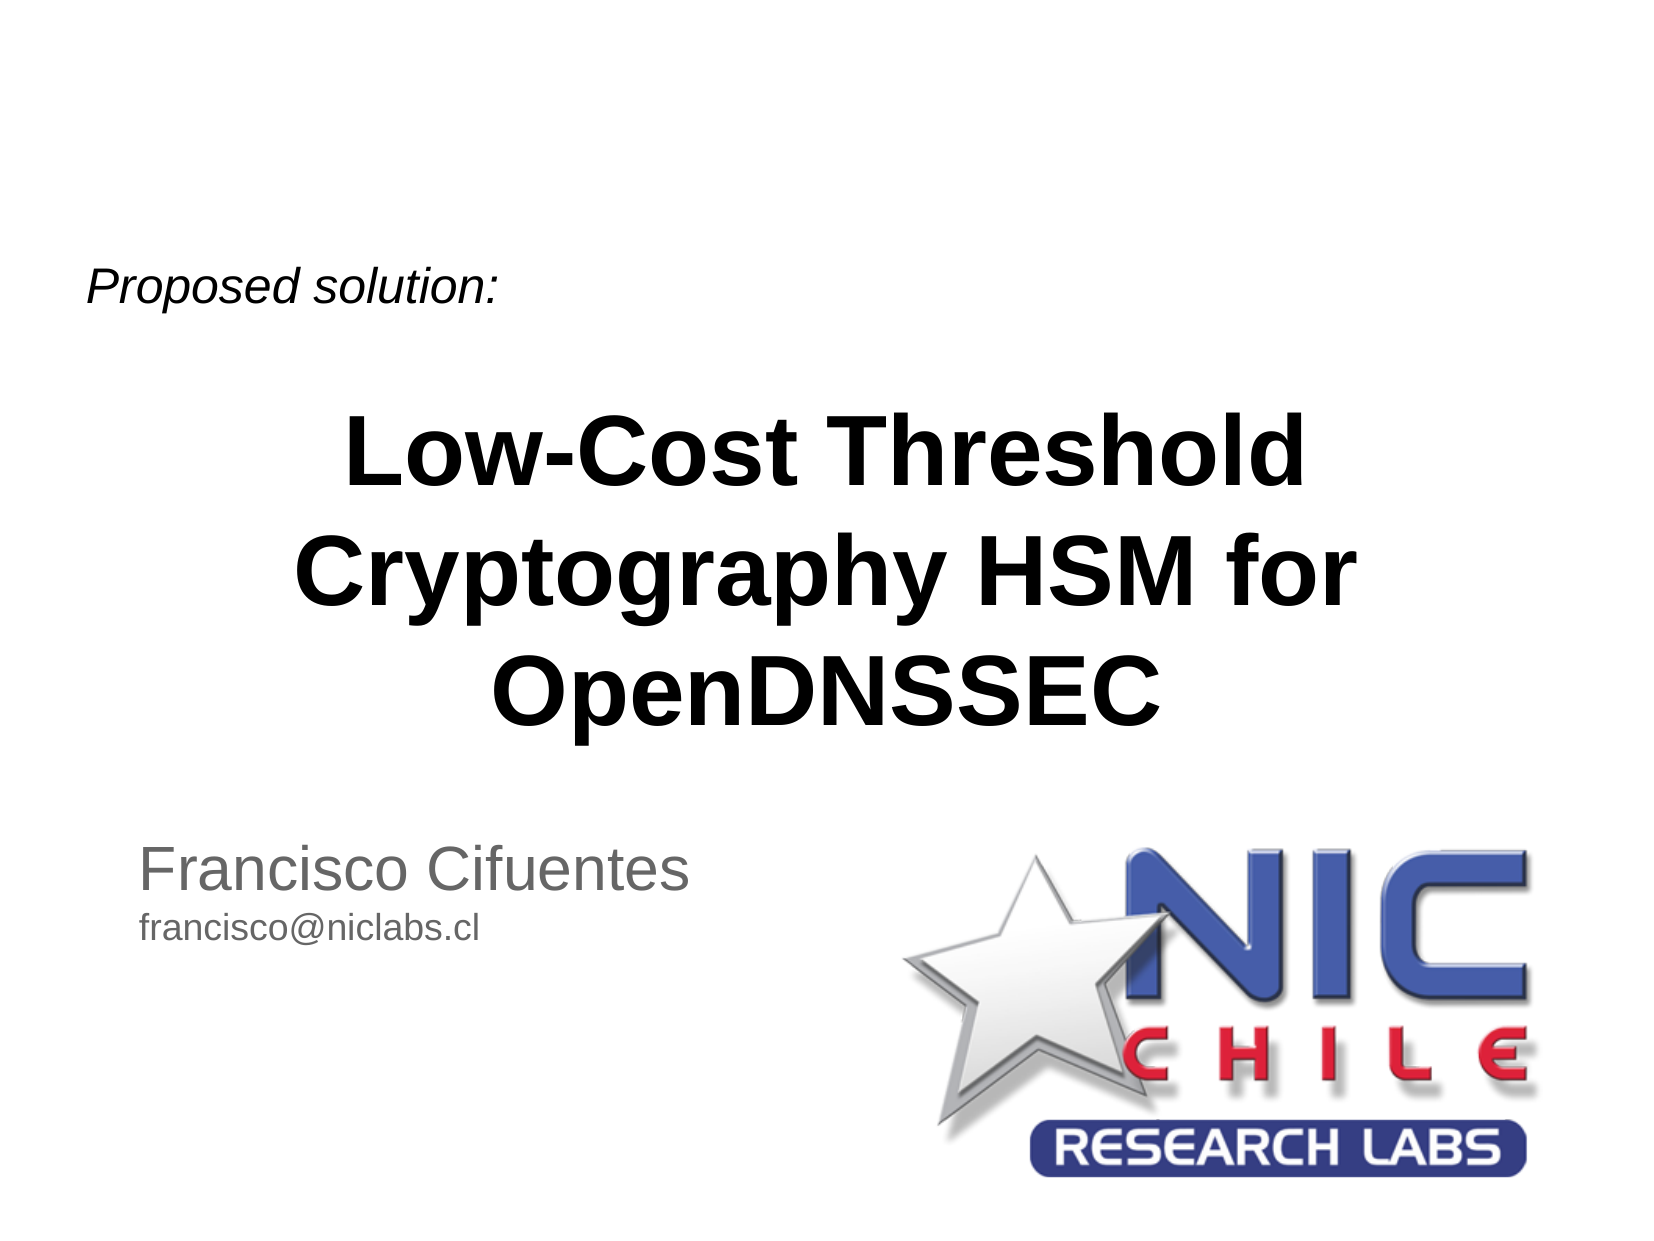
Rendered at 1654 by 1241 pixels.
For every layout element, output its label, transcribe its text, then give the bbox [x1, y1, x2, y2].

subtitle Francisco Cifuentes francisco@niclabs.cl [124, 813, 1530, 1003]
picture [897, 838, 1543, 1184]
title Low-Cost Threshold Cryptography HSM for OpenDNSSEC [124, 480, 1530, 760]
text_box Proposed solution: [70, 238, 733, 349]
